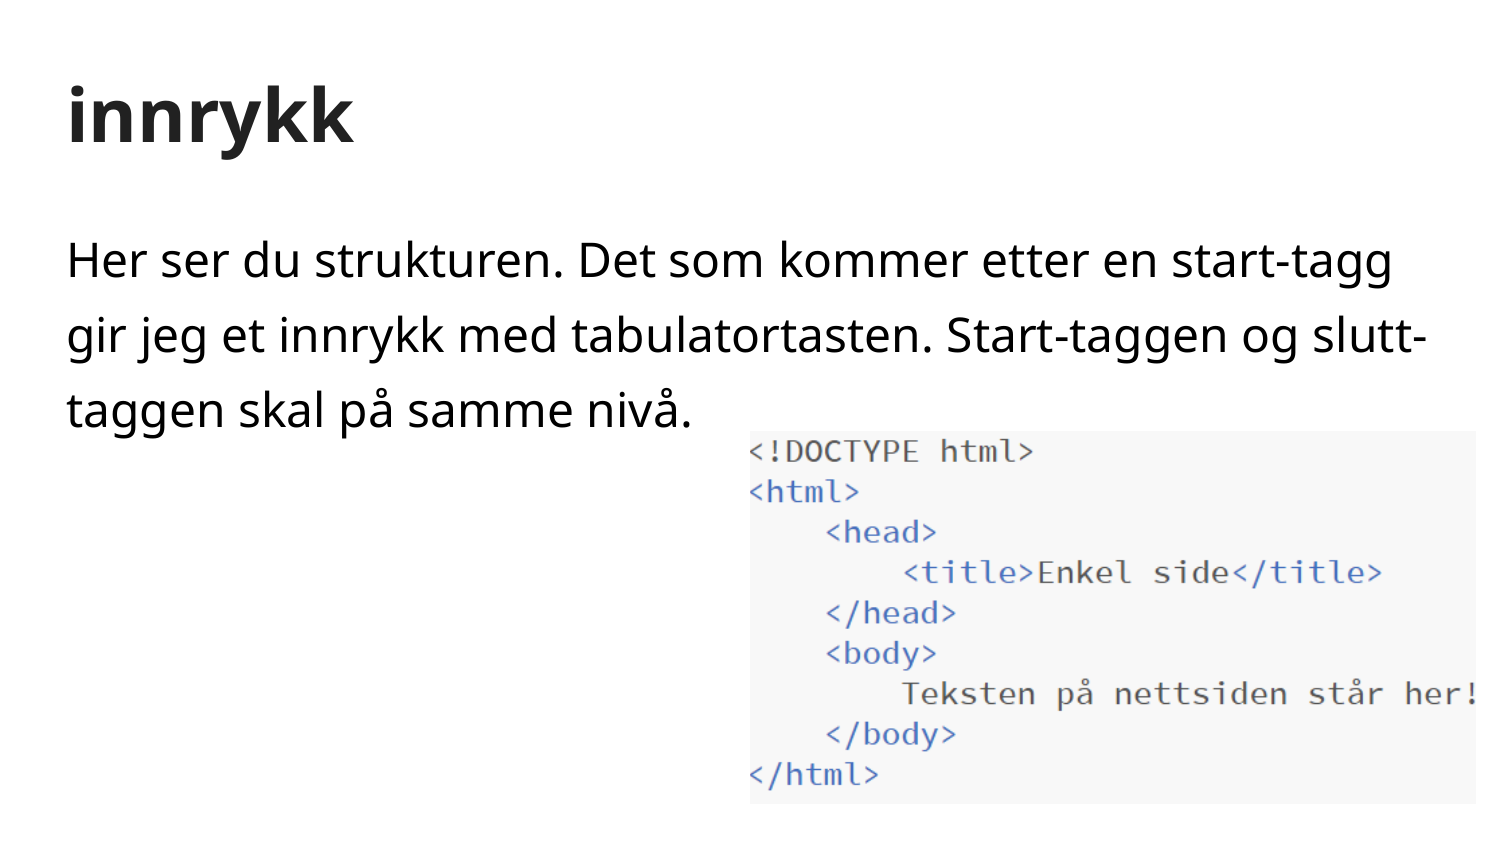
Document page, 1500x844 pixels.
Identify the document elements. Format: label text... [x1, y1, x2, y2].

picture [750, 431, 1476, 804]
list Her ser du strukturen. Det som kommer etter en start-tagg gir jeg et innrykk med tabulatortasten. Start-taggen og slutt-taggen skal på samme nivå. [51, 201, 1449, 750]
title innrykk [51, 48, 1449, 180]
